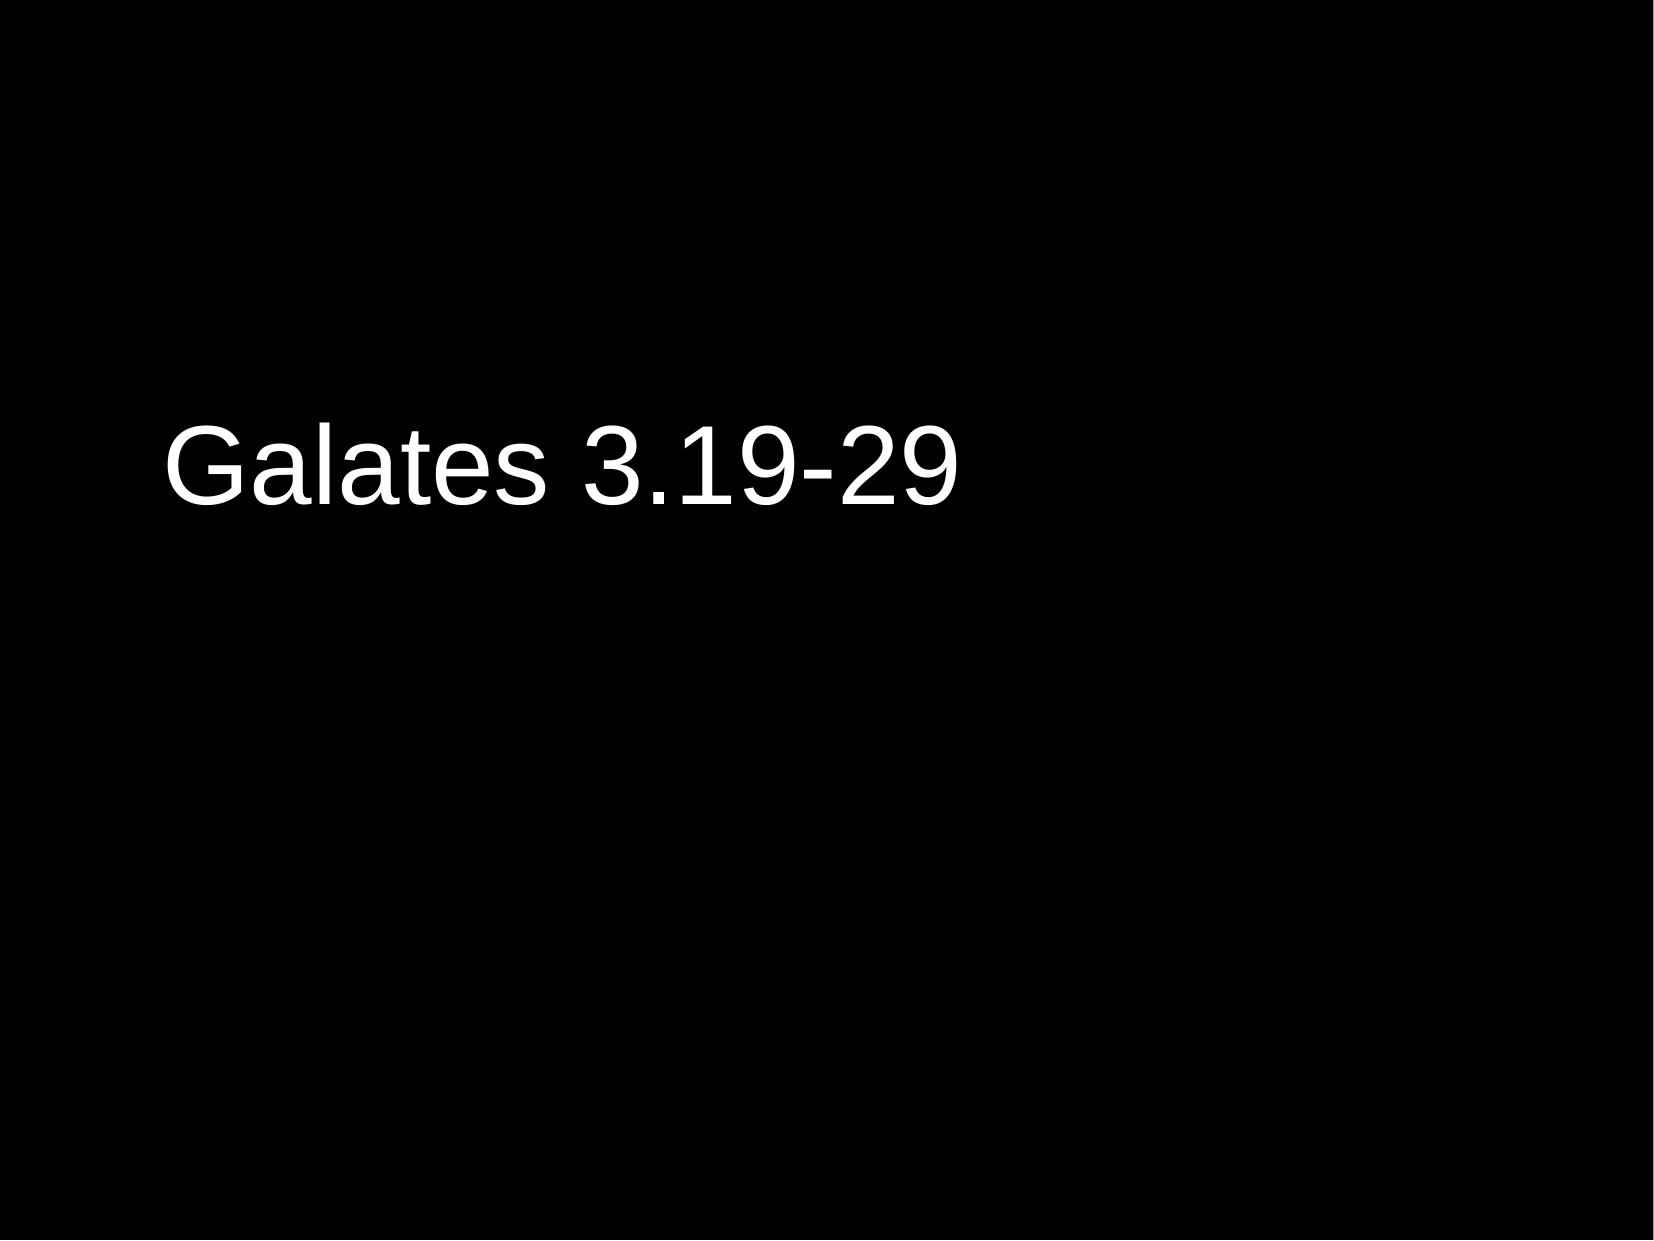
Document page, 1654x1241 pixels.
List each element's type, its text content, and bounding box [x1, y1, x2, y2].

text_box Galates 3.19-29 [147, 413, 1447, 558]
